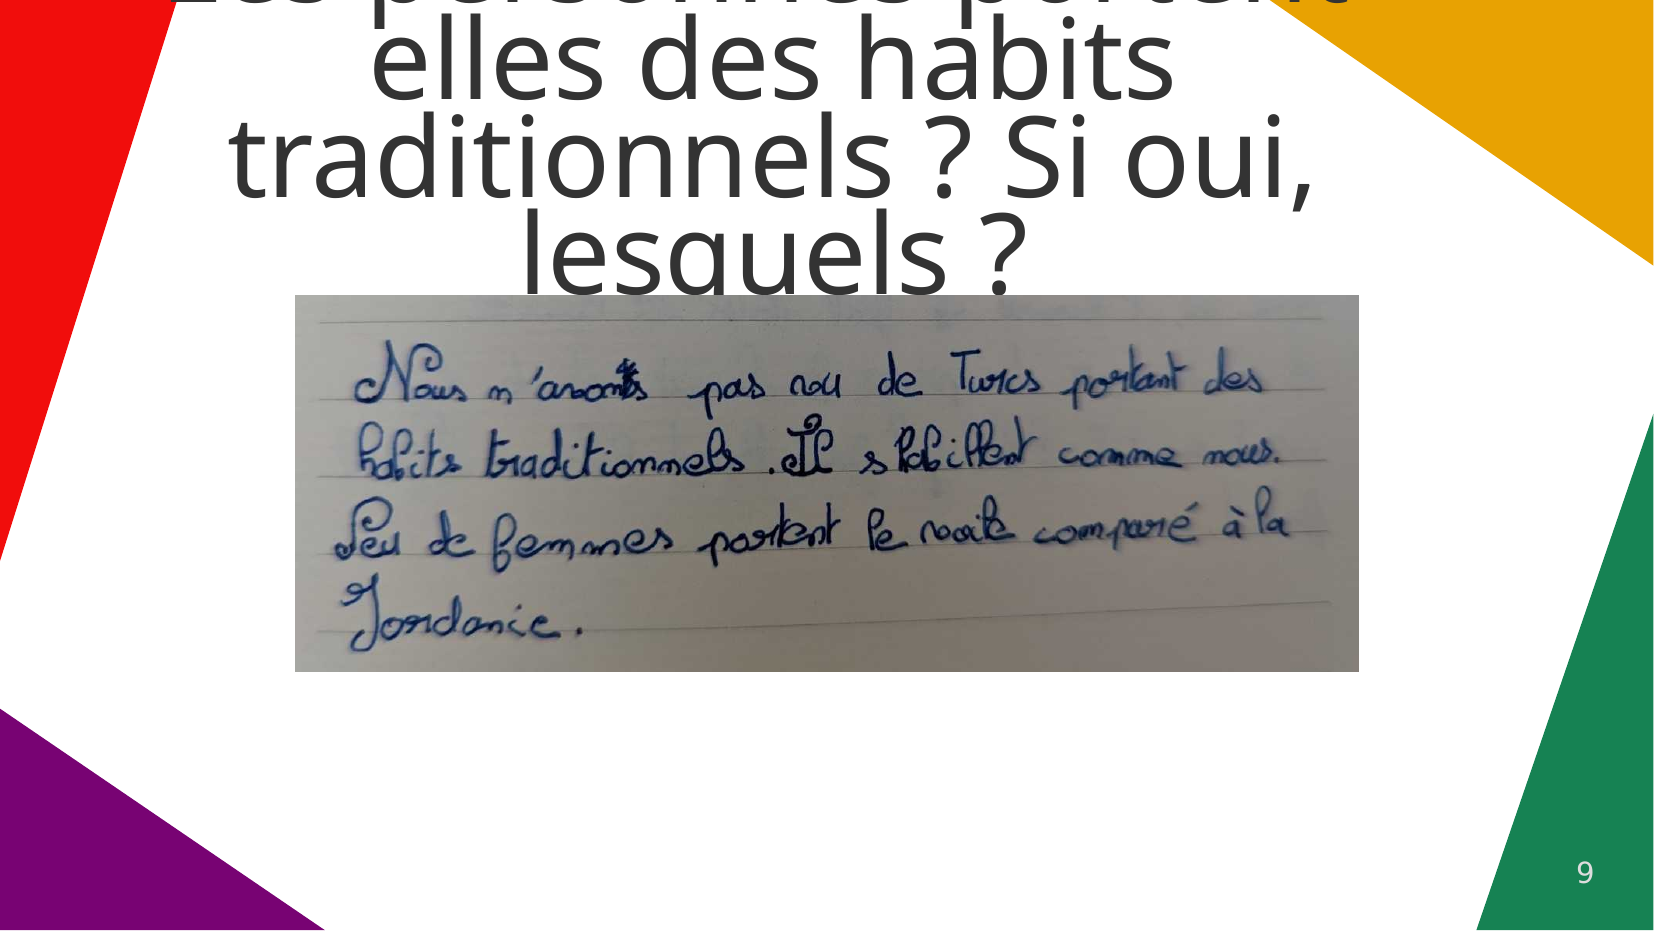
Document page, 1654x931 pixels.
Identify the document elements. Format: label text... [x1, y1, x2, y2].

title Les personnes portent-elles des habits traditionnels ? Si oui, lesquels ? [124, 0, 1424, 266]
picture [295, 295, 1359, 673]
